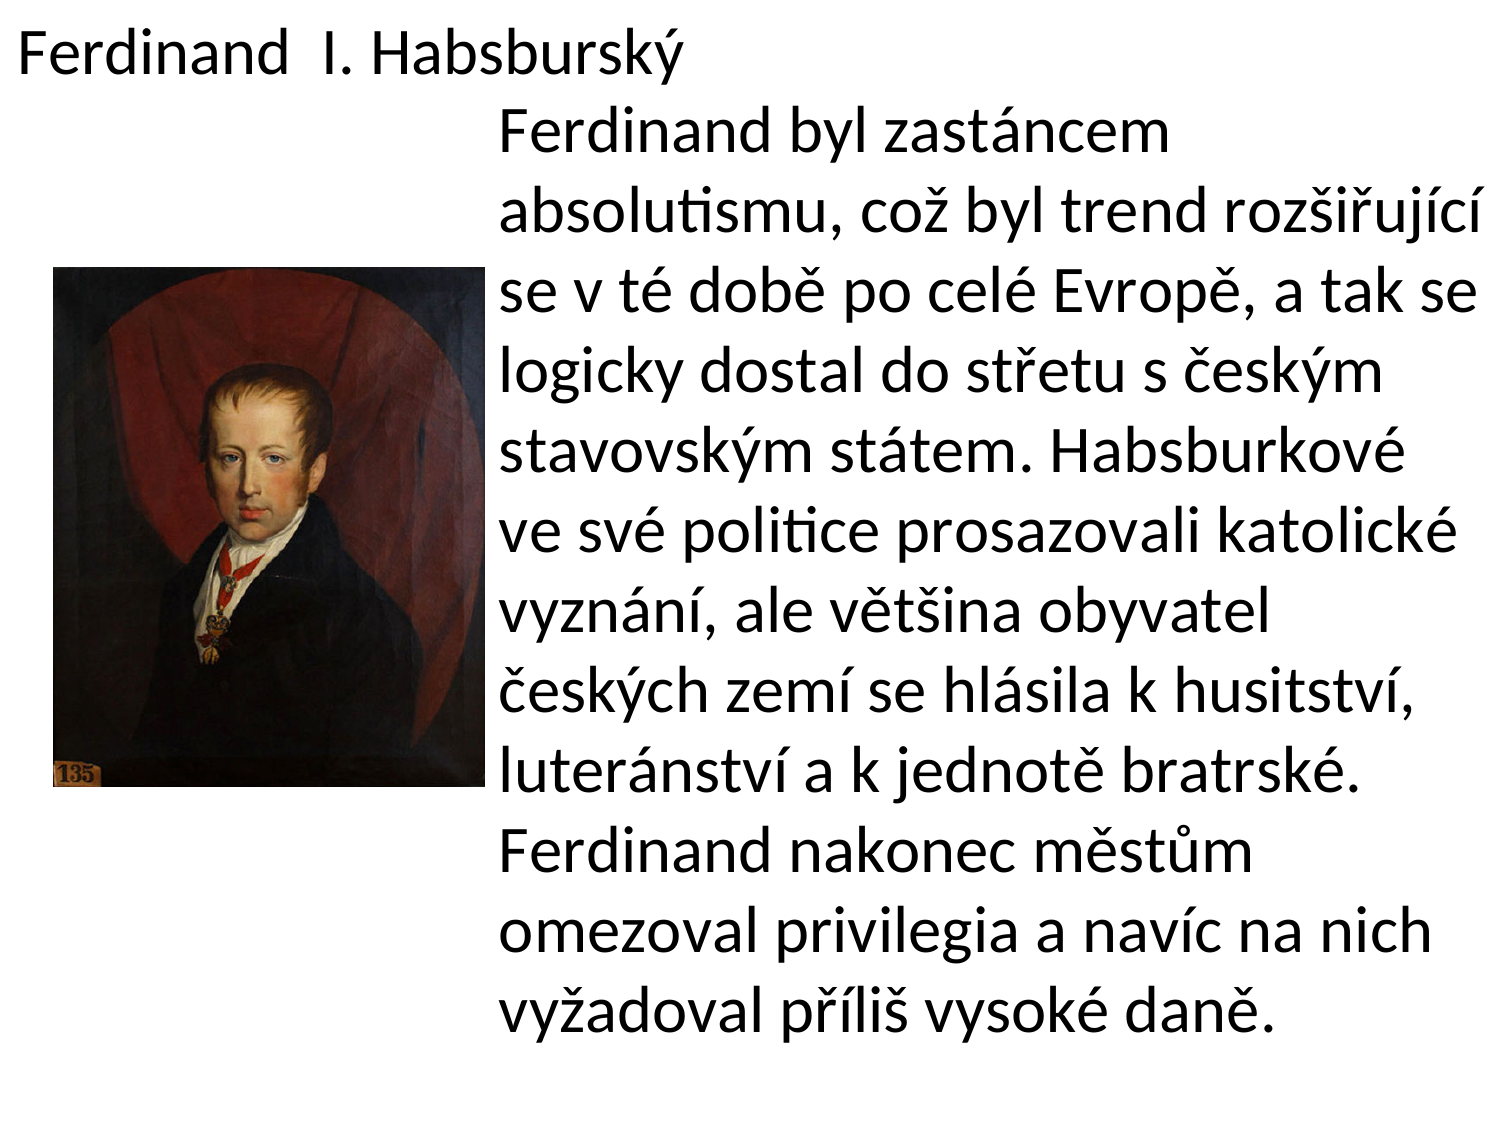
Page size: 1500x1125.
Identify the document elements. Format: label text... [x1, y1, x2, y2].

picture [53, 267, 485, 787]
text_box Ferdinand byl zastáncem absolutismu, což byl trend rozšiřující se v té době po celé Evropě, a tak se logicky dostal do střetu s českým stavovským státem. Habsburkové ve své politice prosazovali katolické vyznání, ale většina obyvatel českých zemí se hlásila k husitství, luteránství a k jednotě bratrské. Ferdinand nakonec městům omezoval privilegia a navíc na nich vyžadoval příliš vysoké daně. [484, 78, 1500, 1054]
text_box Ferdinand I. Habsburský [2, 0, 700, 96]
